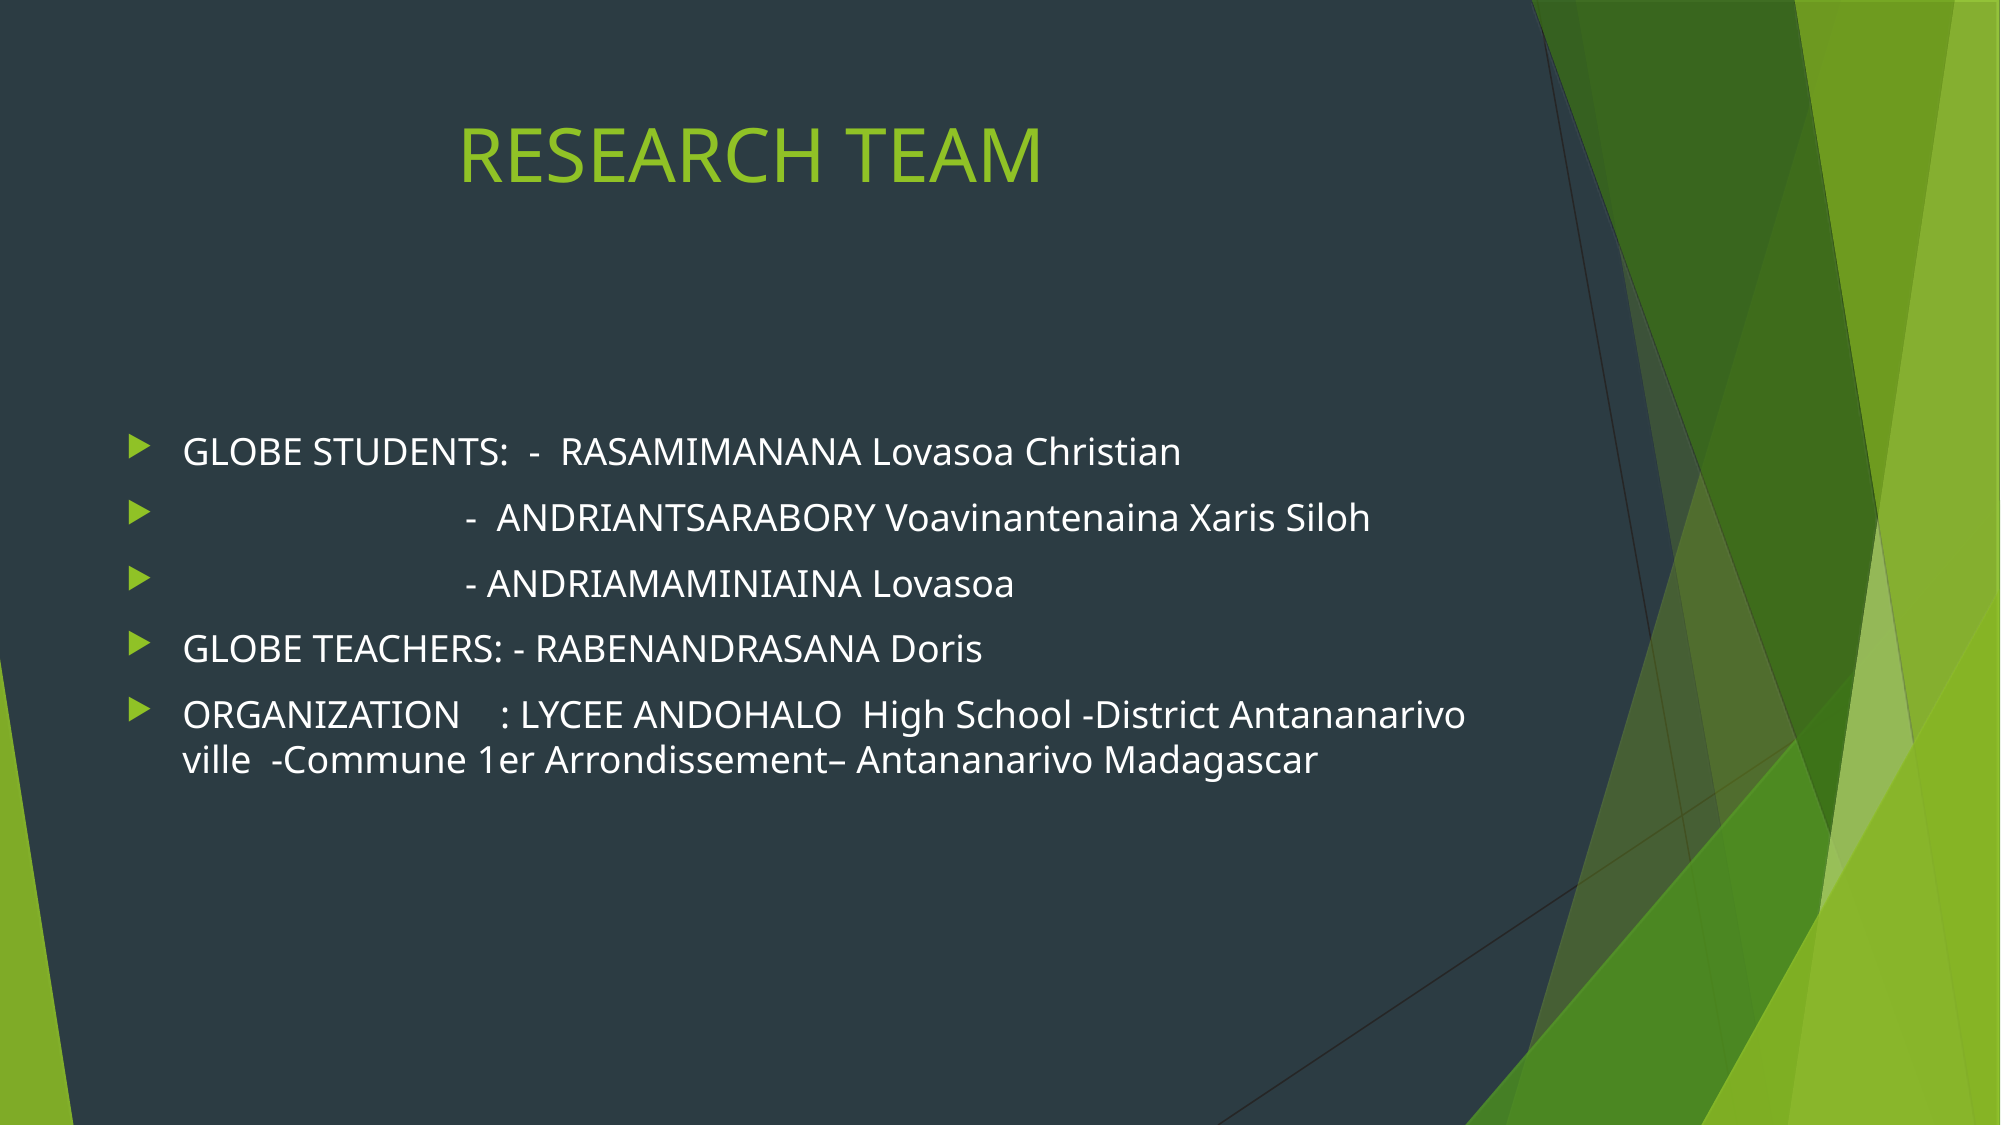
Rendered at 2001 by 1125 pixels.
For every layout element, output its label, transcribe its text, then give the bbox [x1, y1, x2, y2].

title RESEARCH TEAM [111, 99, 1522, 317]
list GLOBE STUDENTS: - RASAMIMANANA Lovasoa Christian - ANDRIANTSARABORY Voavinantenaina Xaris Siloh - ANDRIAMAMINIAINA Lovasoa GLOBE TEACHERS: - RABENANDRASANA Doris ORGANIZATION : LYCEE ANDOHALO High School -District Antananarivo ville -Commune 1er Arrondissement– Antananarivo Madagascar [111, 354, 1522, 992]
